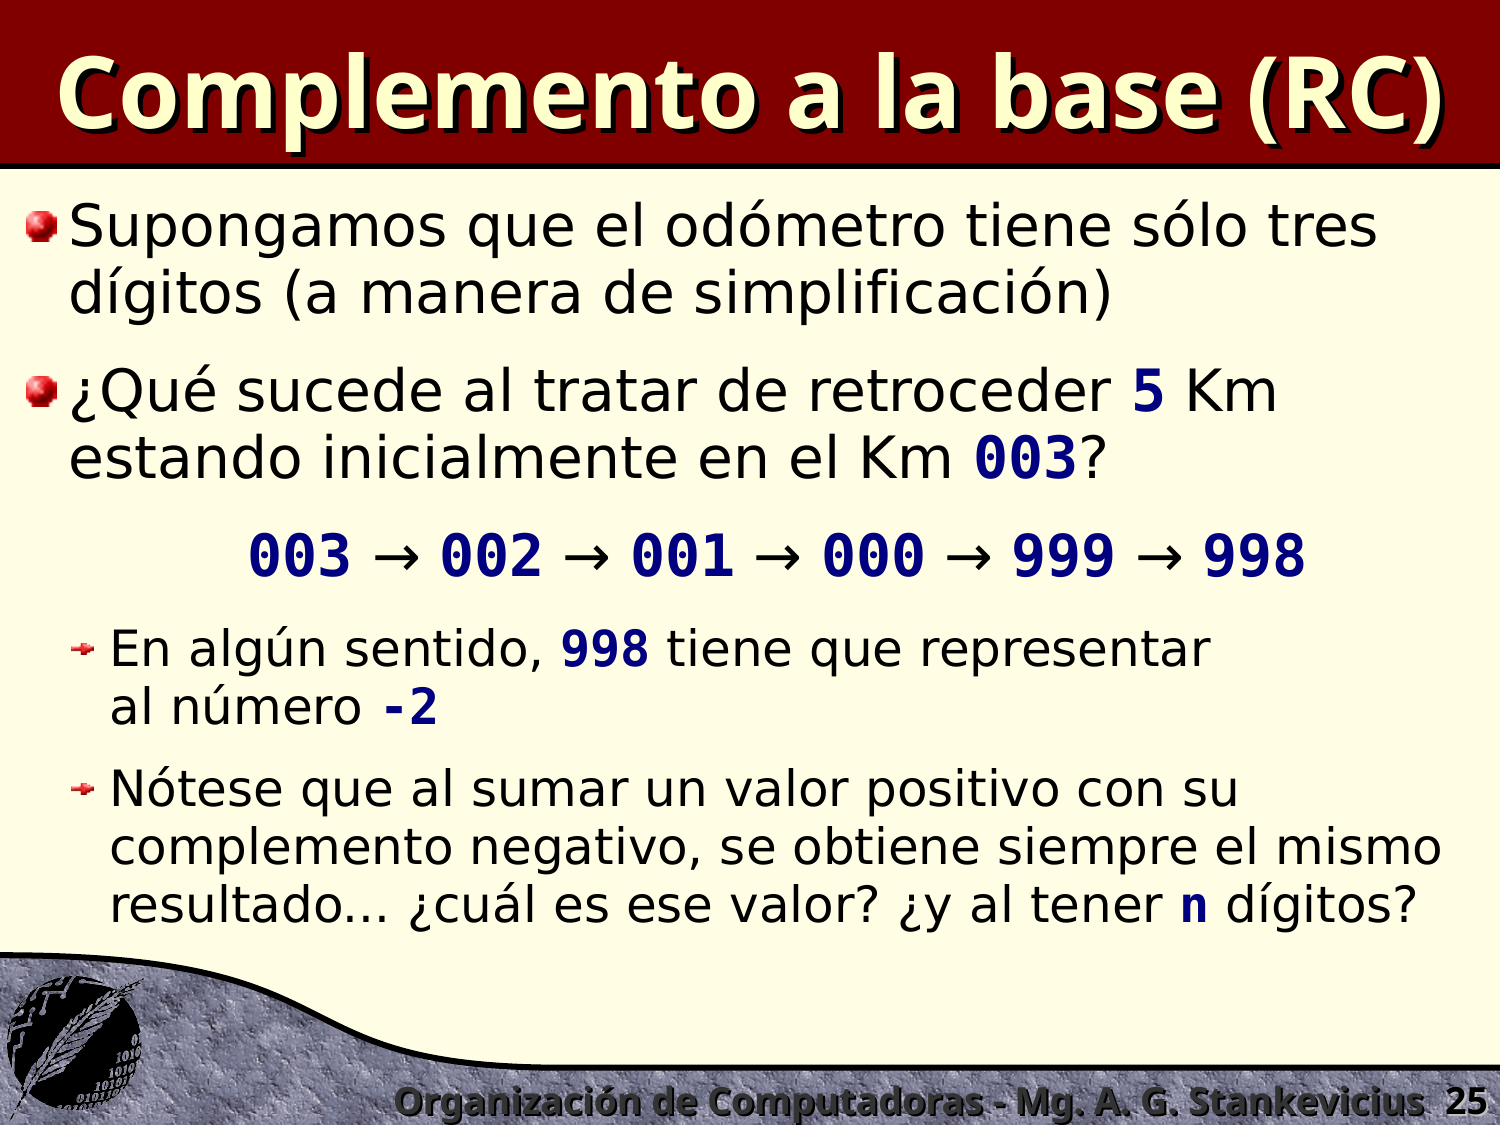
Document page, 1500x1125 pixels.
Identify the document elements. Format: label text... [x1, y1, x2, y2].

list Supongamos que el odómetro tiene sólo tres dígitos (a manera de simplificación) ¿Qué sucede al tratar de retroceder 5 Km estando inicialmente en el Km 003? 003 → 002 → 001 → 000 → 999 → 998 En algún sentido, 998 tiene que representar al número -2 Nótese que al sumar un valor positivo con su complemento negativo, se obtiene siempre el mismo resultado... ¿cuál es ese valor? ¿y al tener n dígitos? [11, 192, 1486, 935]
picture [1058, 1100, 1065, 1110]
picture [0, 959, 1500, 1125]
title Complemento a la base (RC) [15, 5, 1485, 160]
picture [802, 1100, 806, 1110]
picture [448, 1100, 455, 1110]
